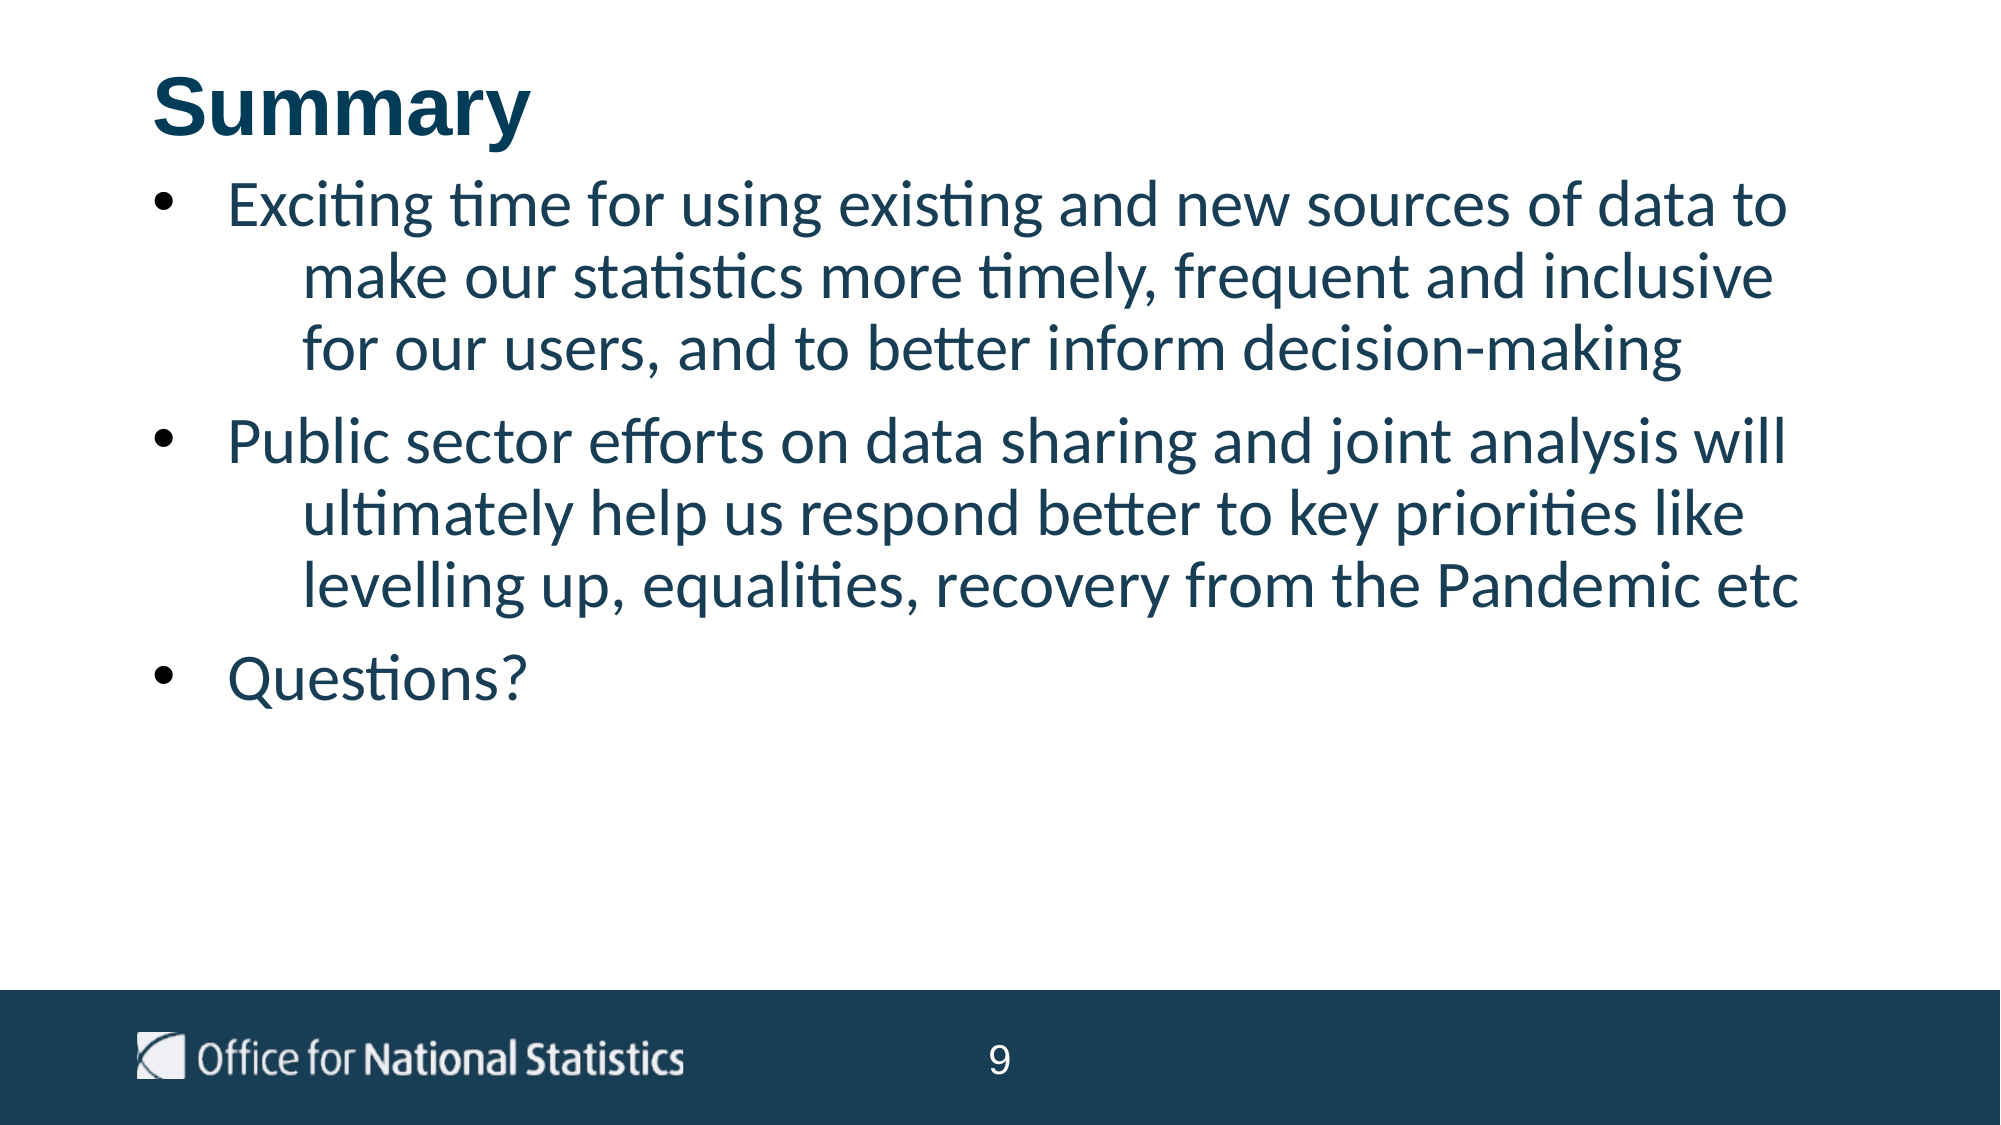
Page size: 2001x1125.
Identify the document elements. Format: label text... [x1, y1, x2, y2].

list Exciting time for using existing and new sources of data to make our statistics more timely, frequent and inclusive for our users, and to better inform decision-making Public sector efforts on data sharing and joint analysis will ultimately help us respond better to key priorities like levelling up, equalities, recovery from the Pandemic etc Questions? [137, 161, 1863, 780]
text_box 9 [764, 1025, 1236, 1086]
title Summary [137, 55, 1863, 161]
